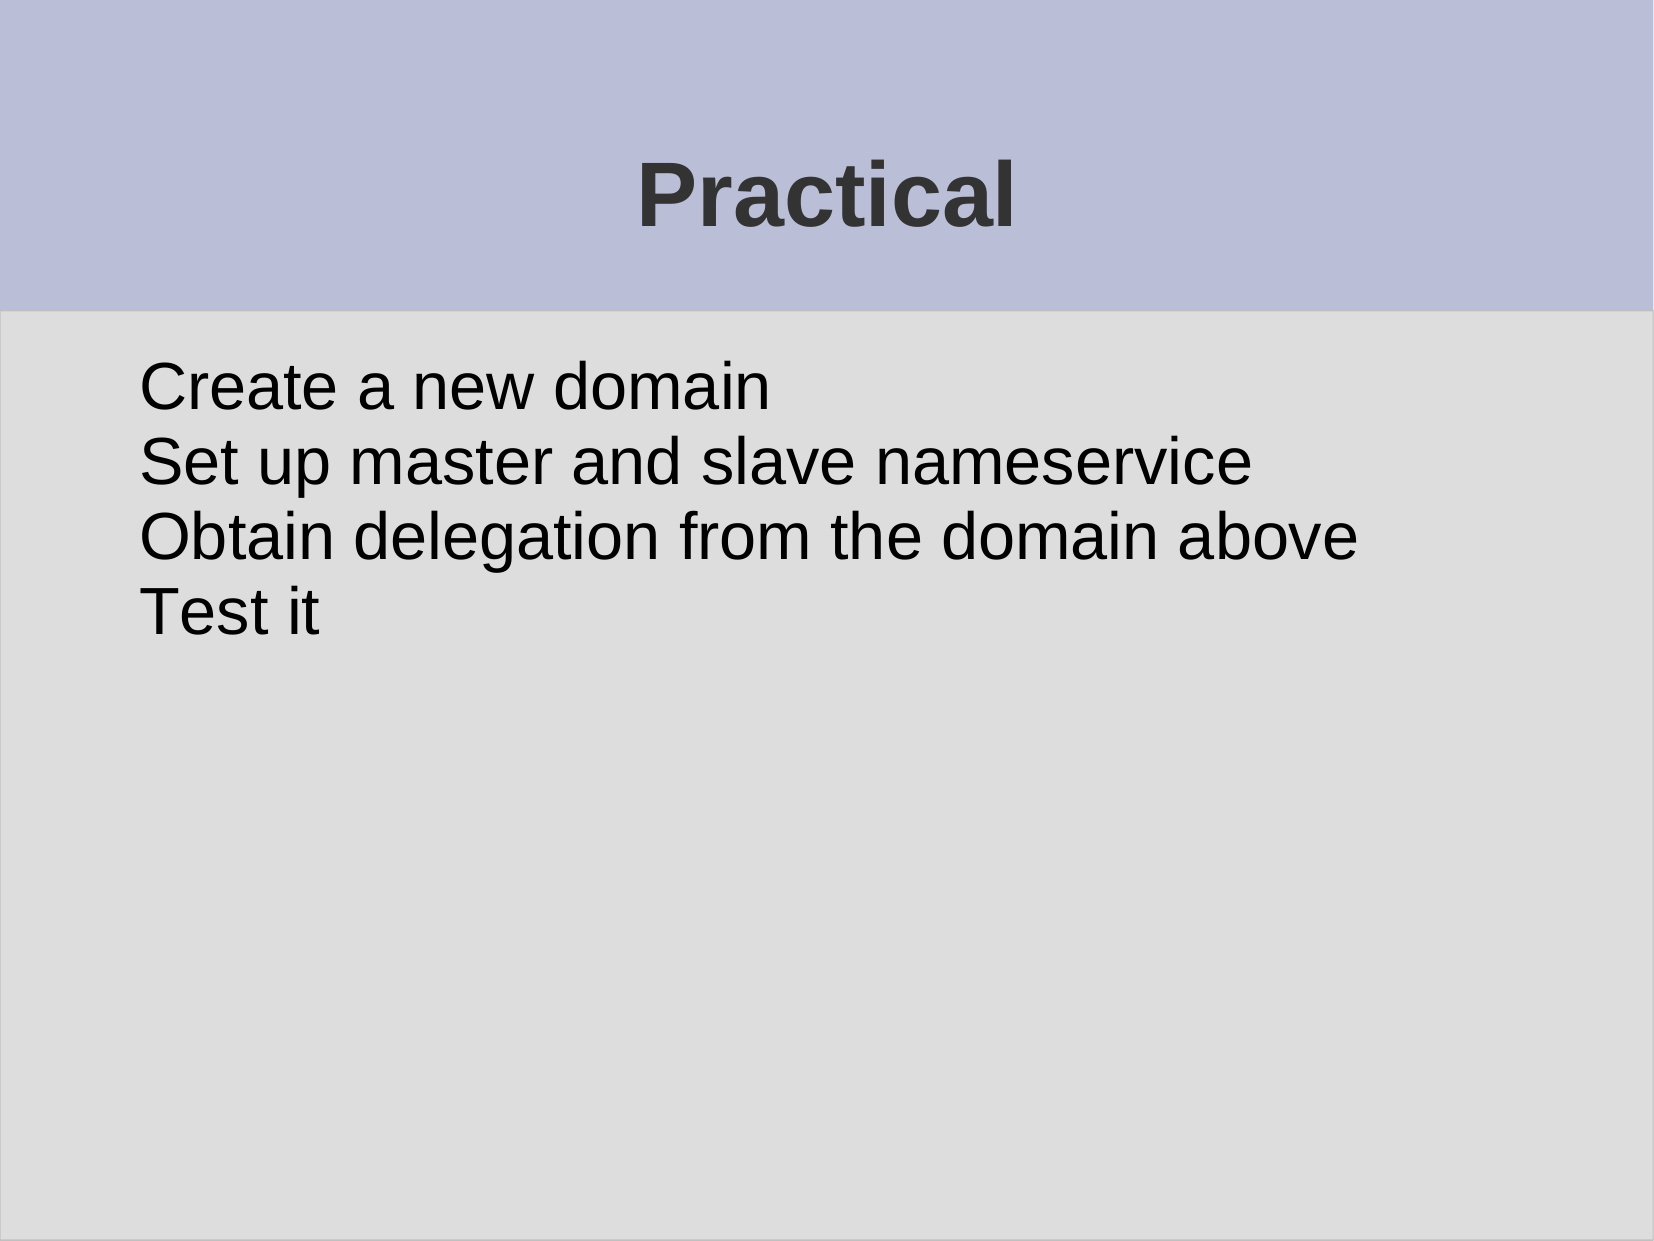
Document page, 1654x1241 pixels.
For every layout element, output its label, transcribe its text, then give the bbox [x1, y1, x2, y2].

list Create a new domain Set up master and slave nameservice Obtain delegation from the domain above Test it [121, 344, 1534, 1127]
title Practical [121, 91, 1534, 299]
